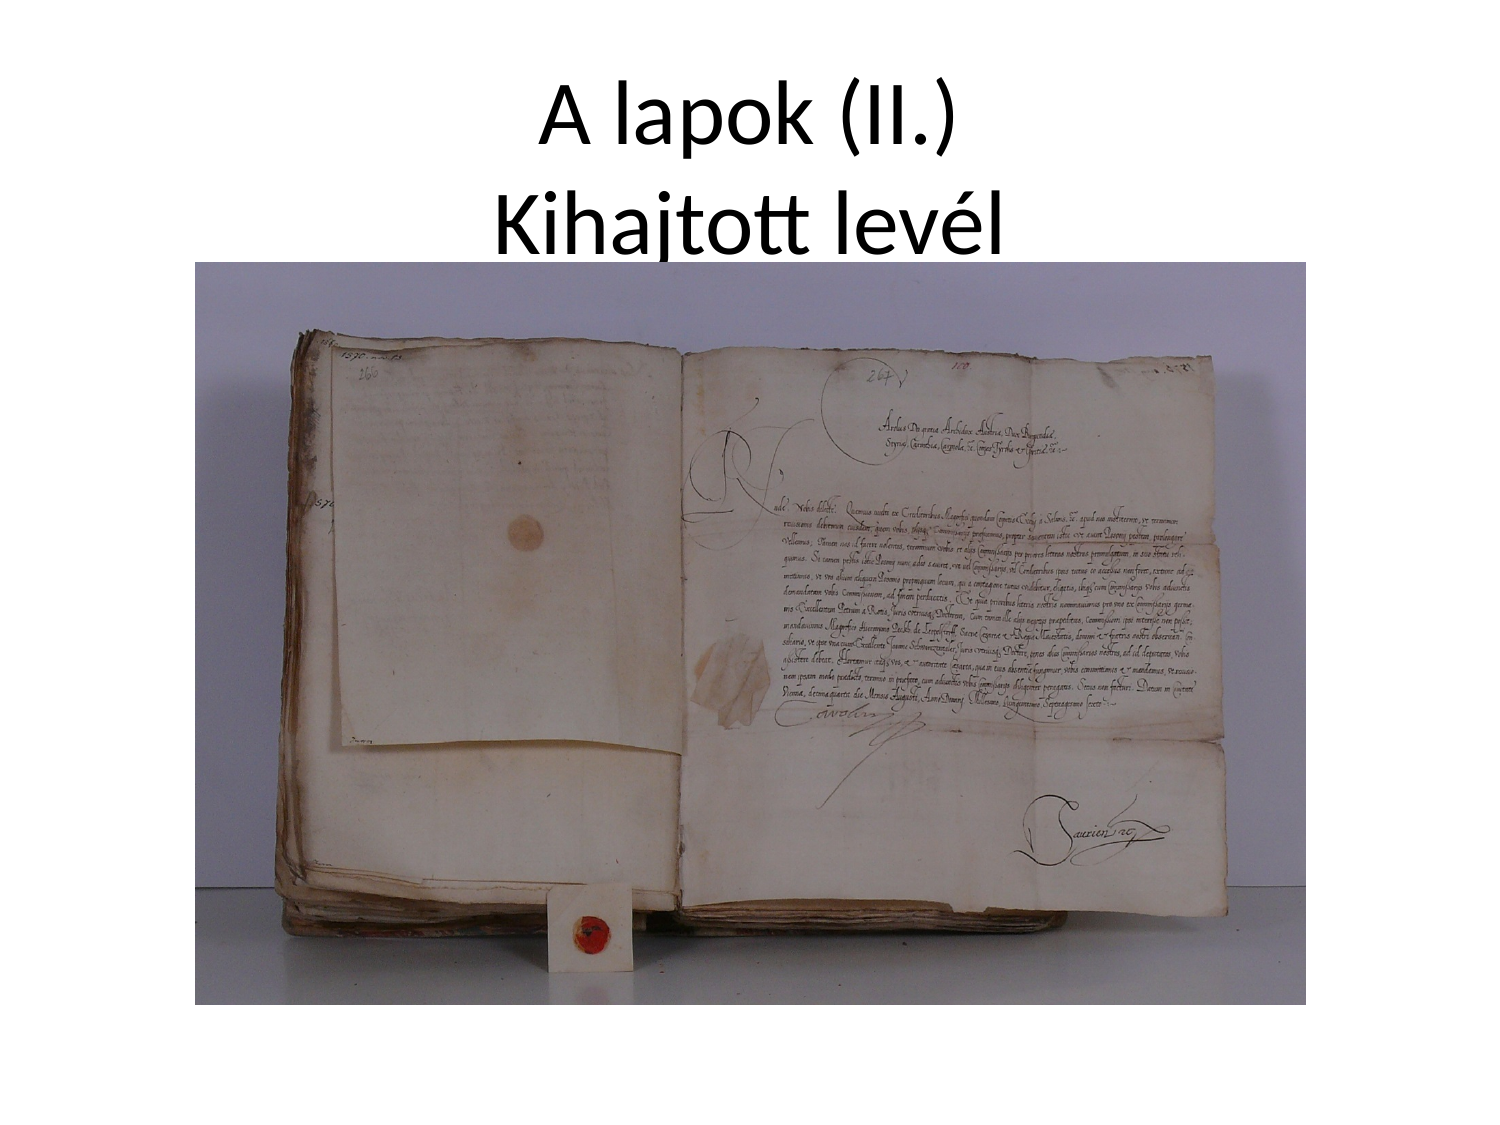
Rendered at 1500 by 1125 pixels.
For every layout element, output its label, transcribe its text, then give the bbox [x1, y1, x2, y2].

title A lapok (II.) Kihajtott levél [75, 45, 1426, 233]
picture [195, 262, 1306, 1005]
